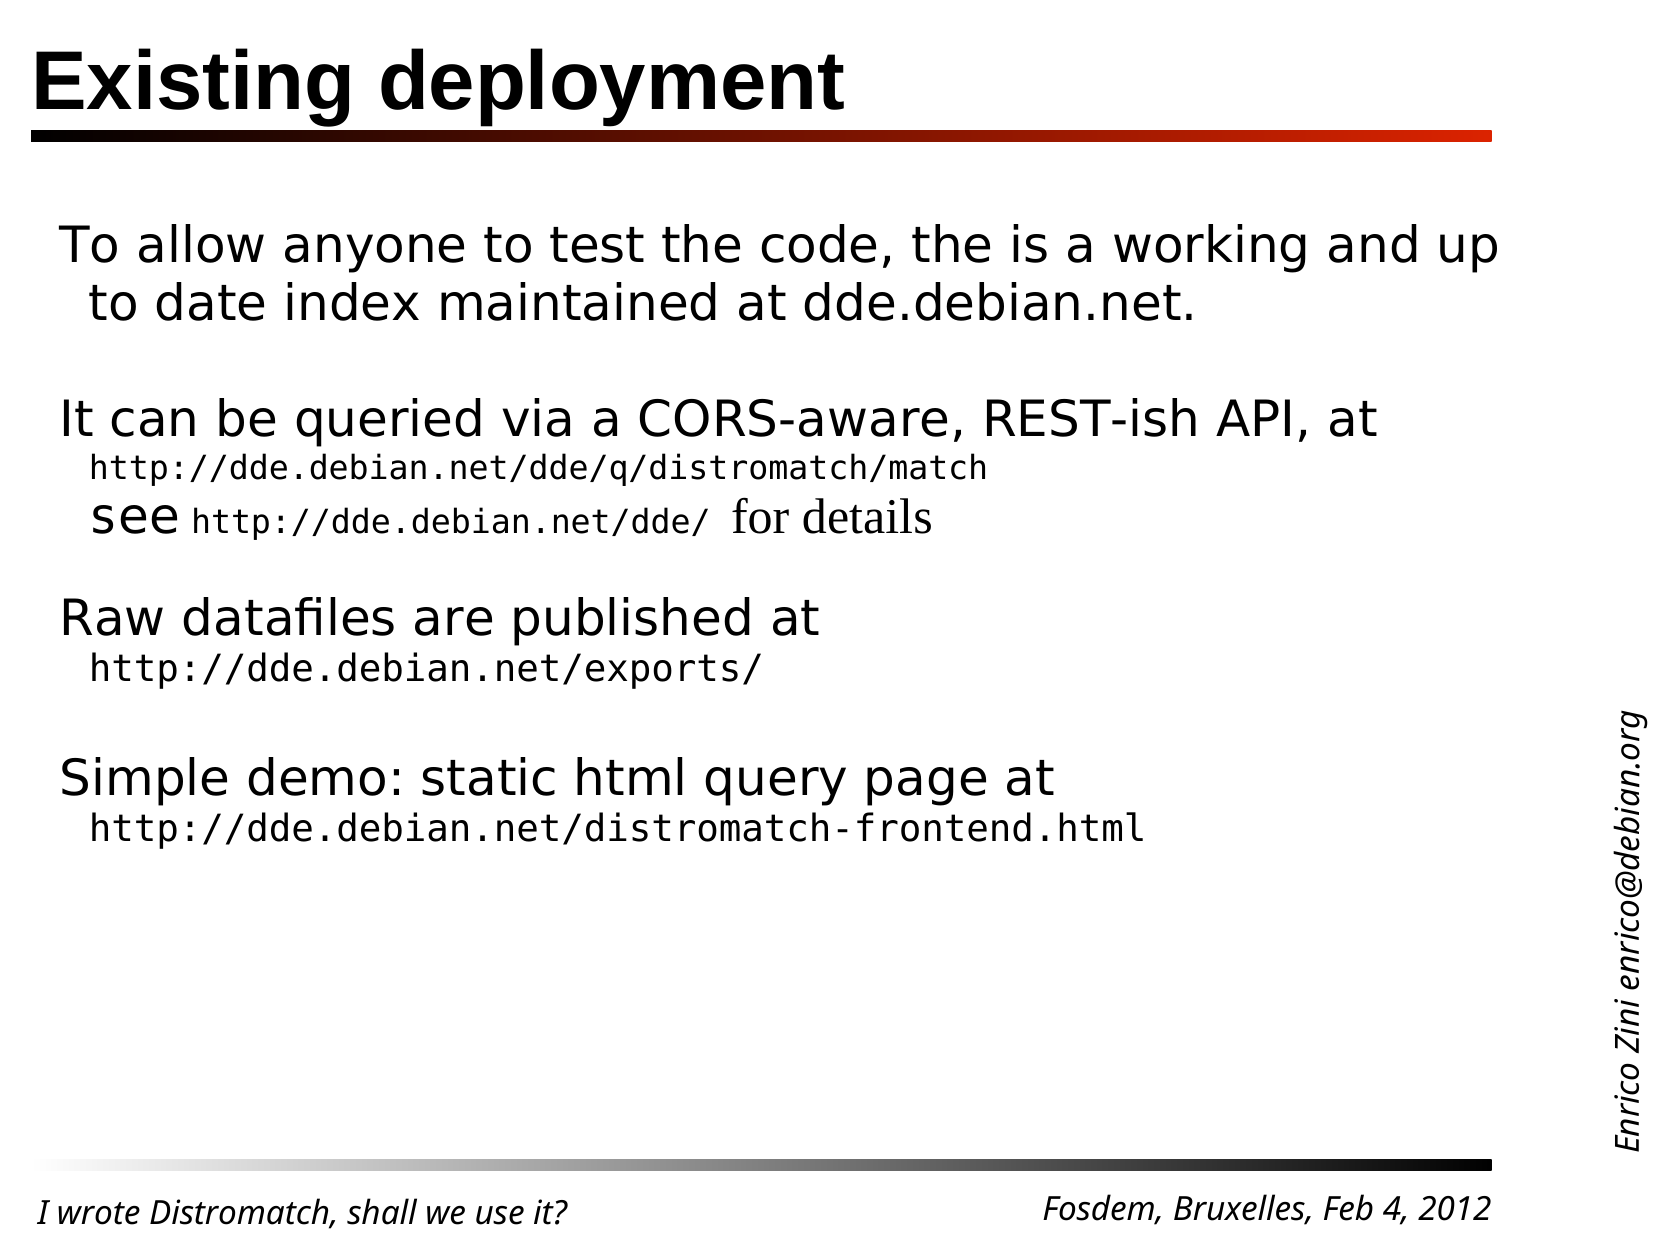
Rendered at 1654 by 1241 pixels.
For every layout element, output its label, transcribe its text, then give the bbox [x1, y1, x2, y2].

text_box Existing deployment [31, 34, 1438, 168]
text_box To allow anyone to test the code, the is a working and up to date index maintained at dde.debian.net. It can be queried via a CORS-aware, REST-ish API, at http://dde.debian.net/dde/q/distromatch/match see http://dde.debian.net/dde/ for details Raw datafiles are published at http://dde.debian.net/exports/ Simple demo: static html query page at http://dde.debian.net/distromatch-frontend.html [30, 215, 1507, 1089]
